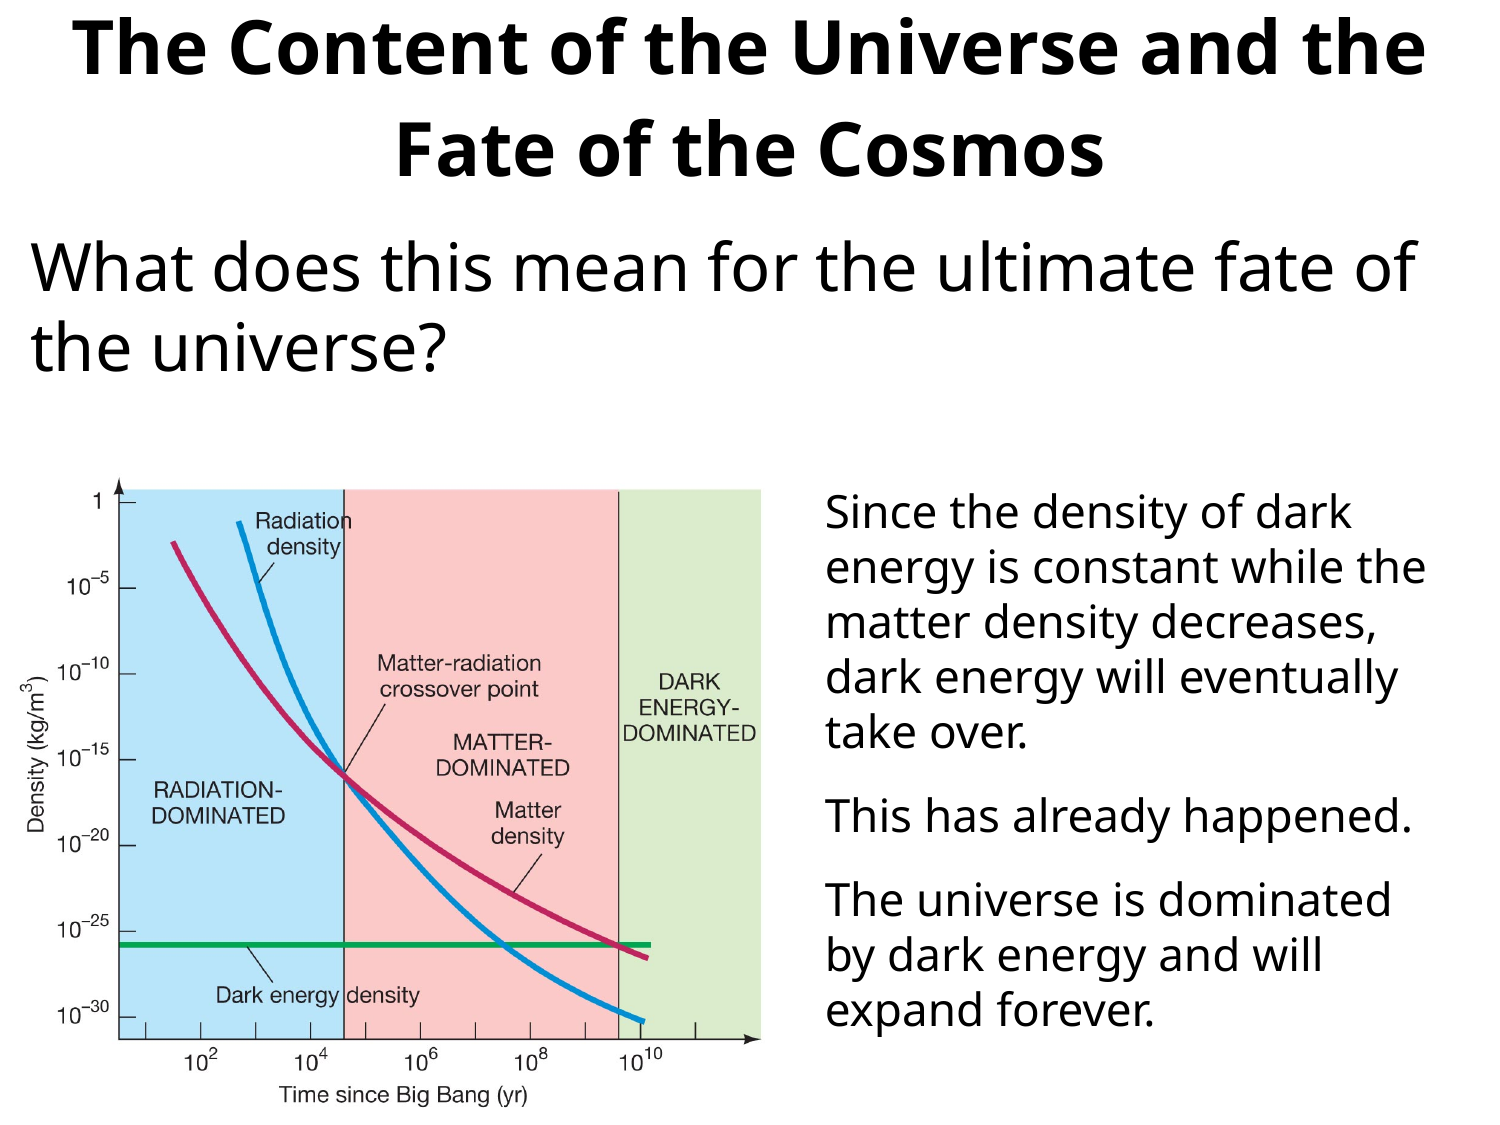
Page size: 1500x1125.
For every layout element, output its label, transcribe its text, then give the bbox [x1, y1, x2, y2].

list What does this mean for the ultimate fate of the universe? [30, 224, 1456, 877]
picture [15, 473, 765, 1110]
title The Content of the Universe and the Fate of the Cosmos [30, 8, 1471, 184]
text_box Since the density of dark energy is constant while the matter density decreases, dark energy will eventually take over. This has already happened. The universe is dominated by dark energy and will expand forever. [810, 877, 1456, 1044]
